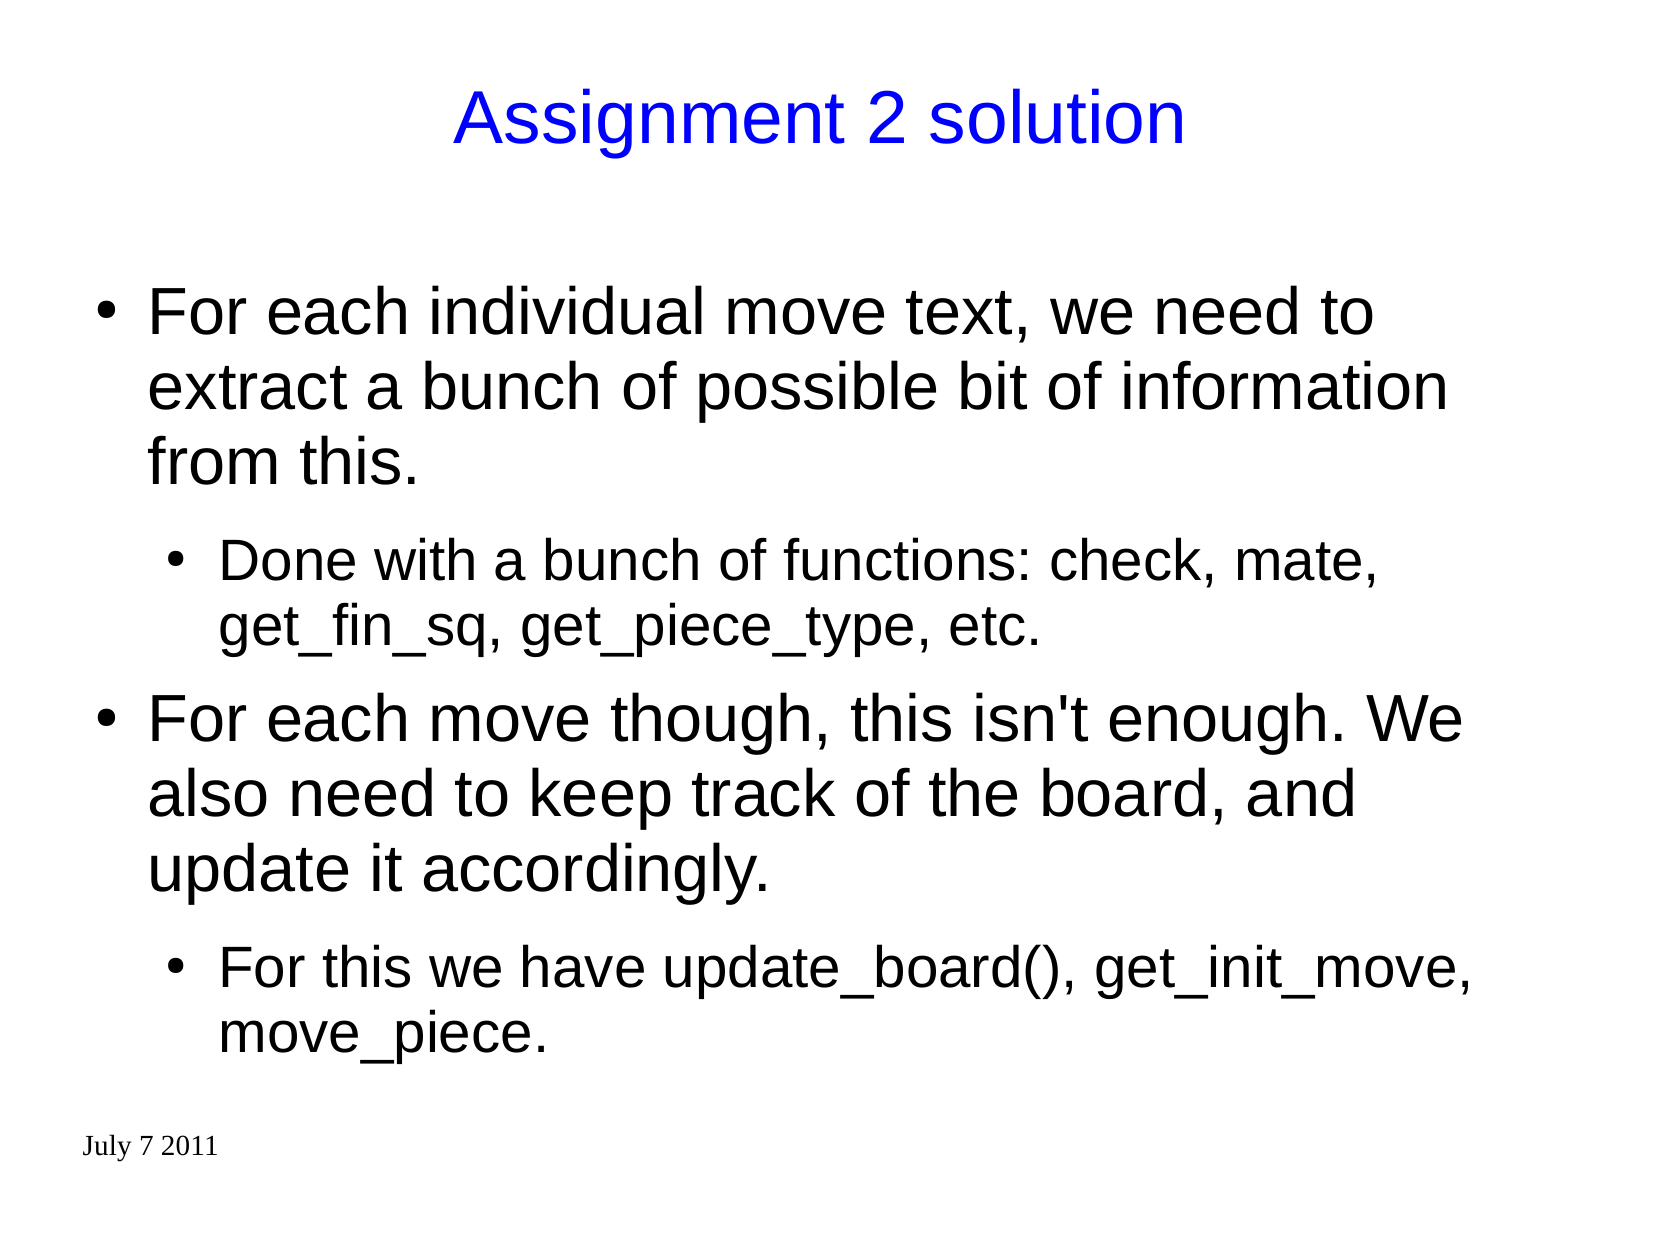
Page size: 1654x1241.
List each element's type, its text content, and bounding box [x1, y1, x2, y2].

title Assignment 2 solution [76, 58, 1565, 178]
list For each individual move text, we need to extract a bunch of possible bit of information from this. Done with a bunch of functions: check, mate, get_fin_sq, get_piece_type, etc. For each move though, this isn't enough. We also need to keep track of the board, and update it accordingly. For this we have update_board(), get_init_move, move_piece. [76, 274, 1565, 1093]
